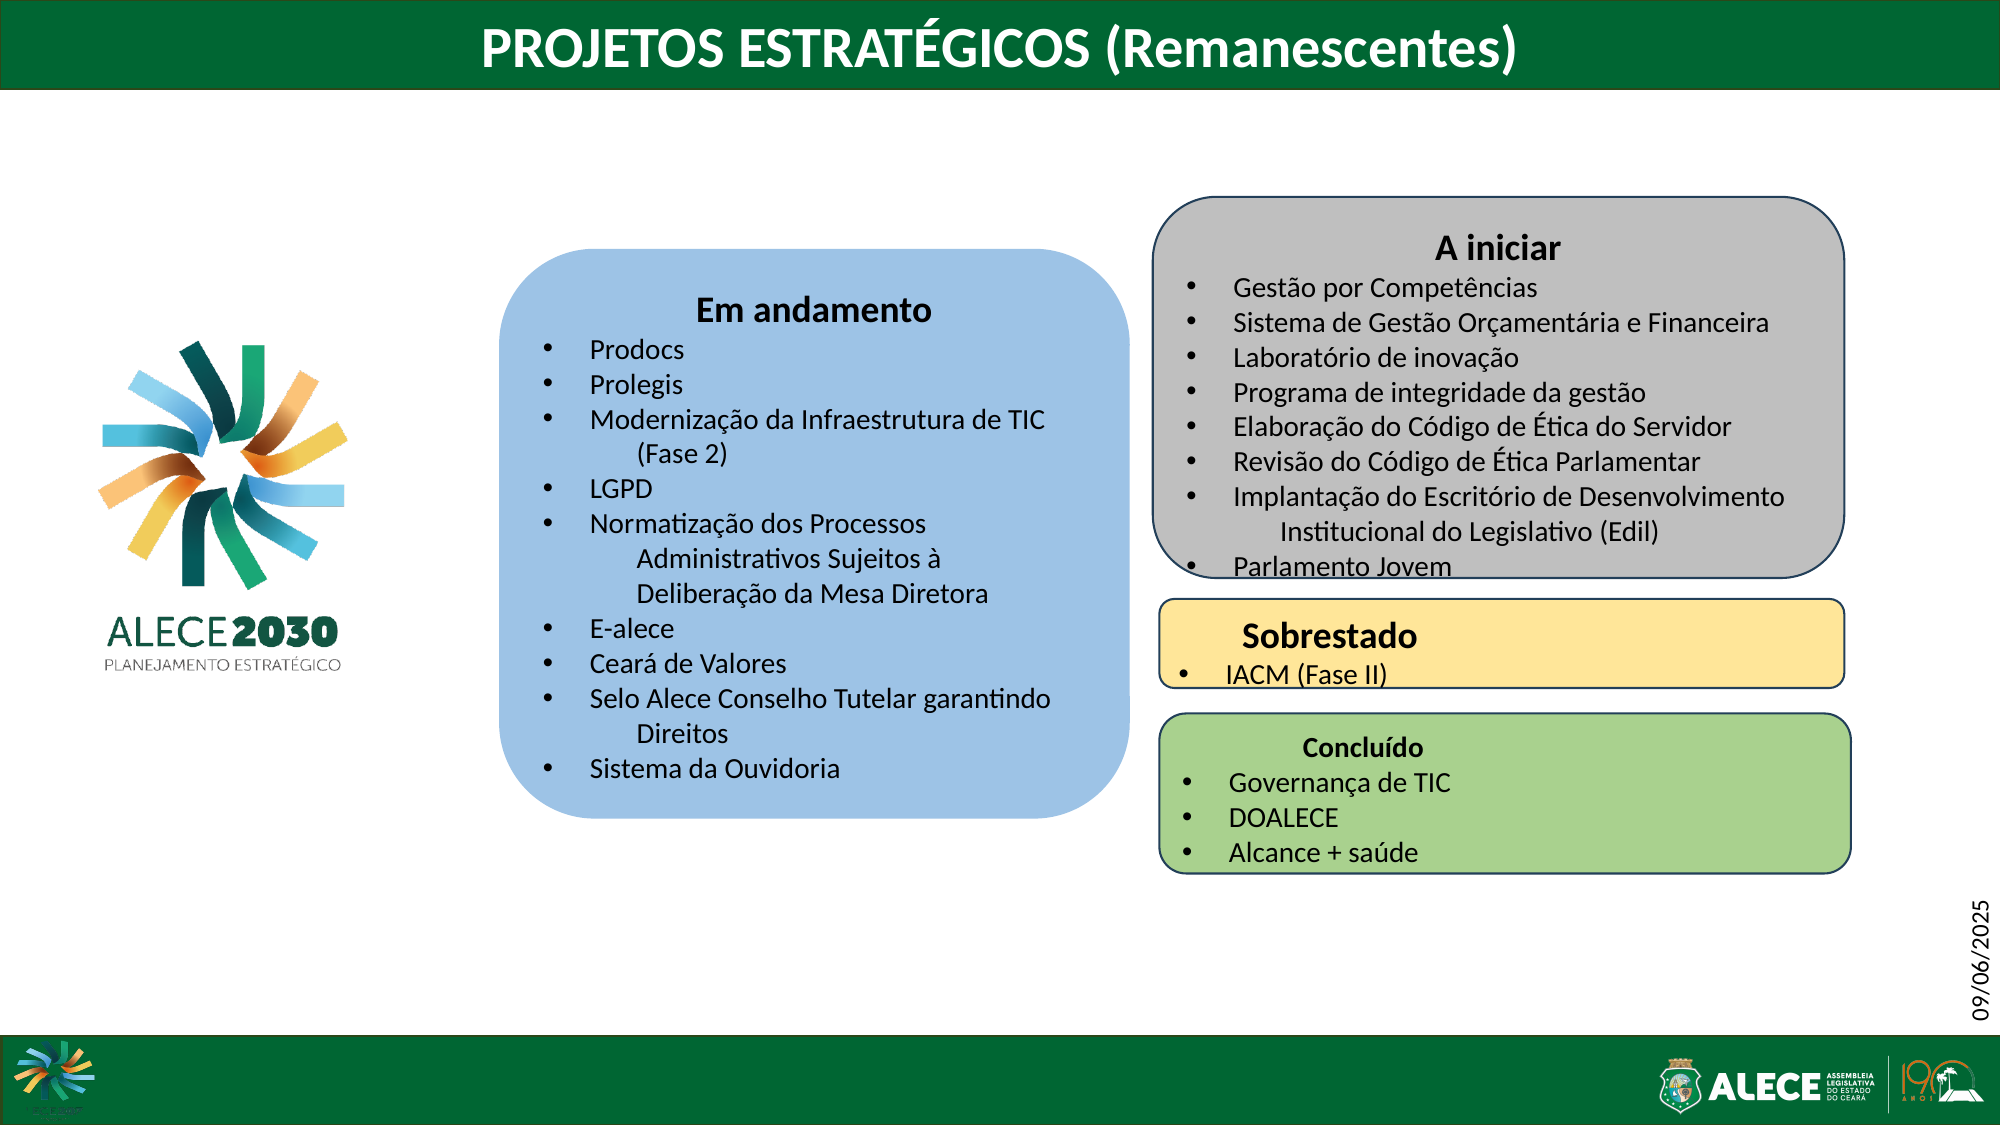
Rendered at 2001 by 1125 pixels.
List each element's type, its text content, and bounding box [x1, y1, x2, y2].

text_box 09/06/2025 [1956, 883, 2000, 982]
text_box Sobrestado IACM (Fase II) [1159, 598, 1845, 688]
text_box [1, 1036, 1627, 1125]
text_box Em andamento Prodocs Prolegis Modernização da Infraestrutura de TIC (Fase 2) LGPD Normatização dos Processos Administrativos Sujeitos à Deliberação da Mesa Diretora E-alece Ceará de Valores Selo Alece Conselho Tutelar garantindo Direitos Sistema da Ouvidoria [500, 249, 1129, 818]
text_box PROJETOS ESTRATÉGICOS (Remanescentes) [0, 0, 2000, 89]
text_box [97, 340, 348, 671]
text_box Concluído Governança de TIC DOALECE Alcance + saúde [1159, 713, 1851, 874]
text_box A iniciar Gestão por Competências Sistema de Gestão Orçamentária e Financeira Laboratório de inovação Programa de integridade da gestão Elaboração do Código de Ética do Servidor Revisão do Código de Ética Parlamentar Implantação do Escritório de Desenvolvimento Institucional do Legislativo (Edil) Parlamento Jovem [1152, 196, 1845, 579]
picture [1627, 982, 2000, 1125]
